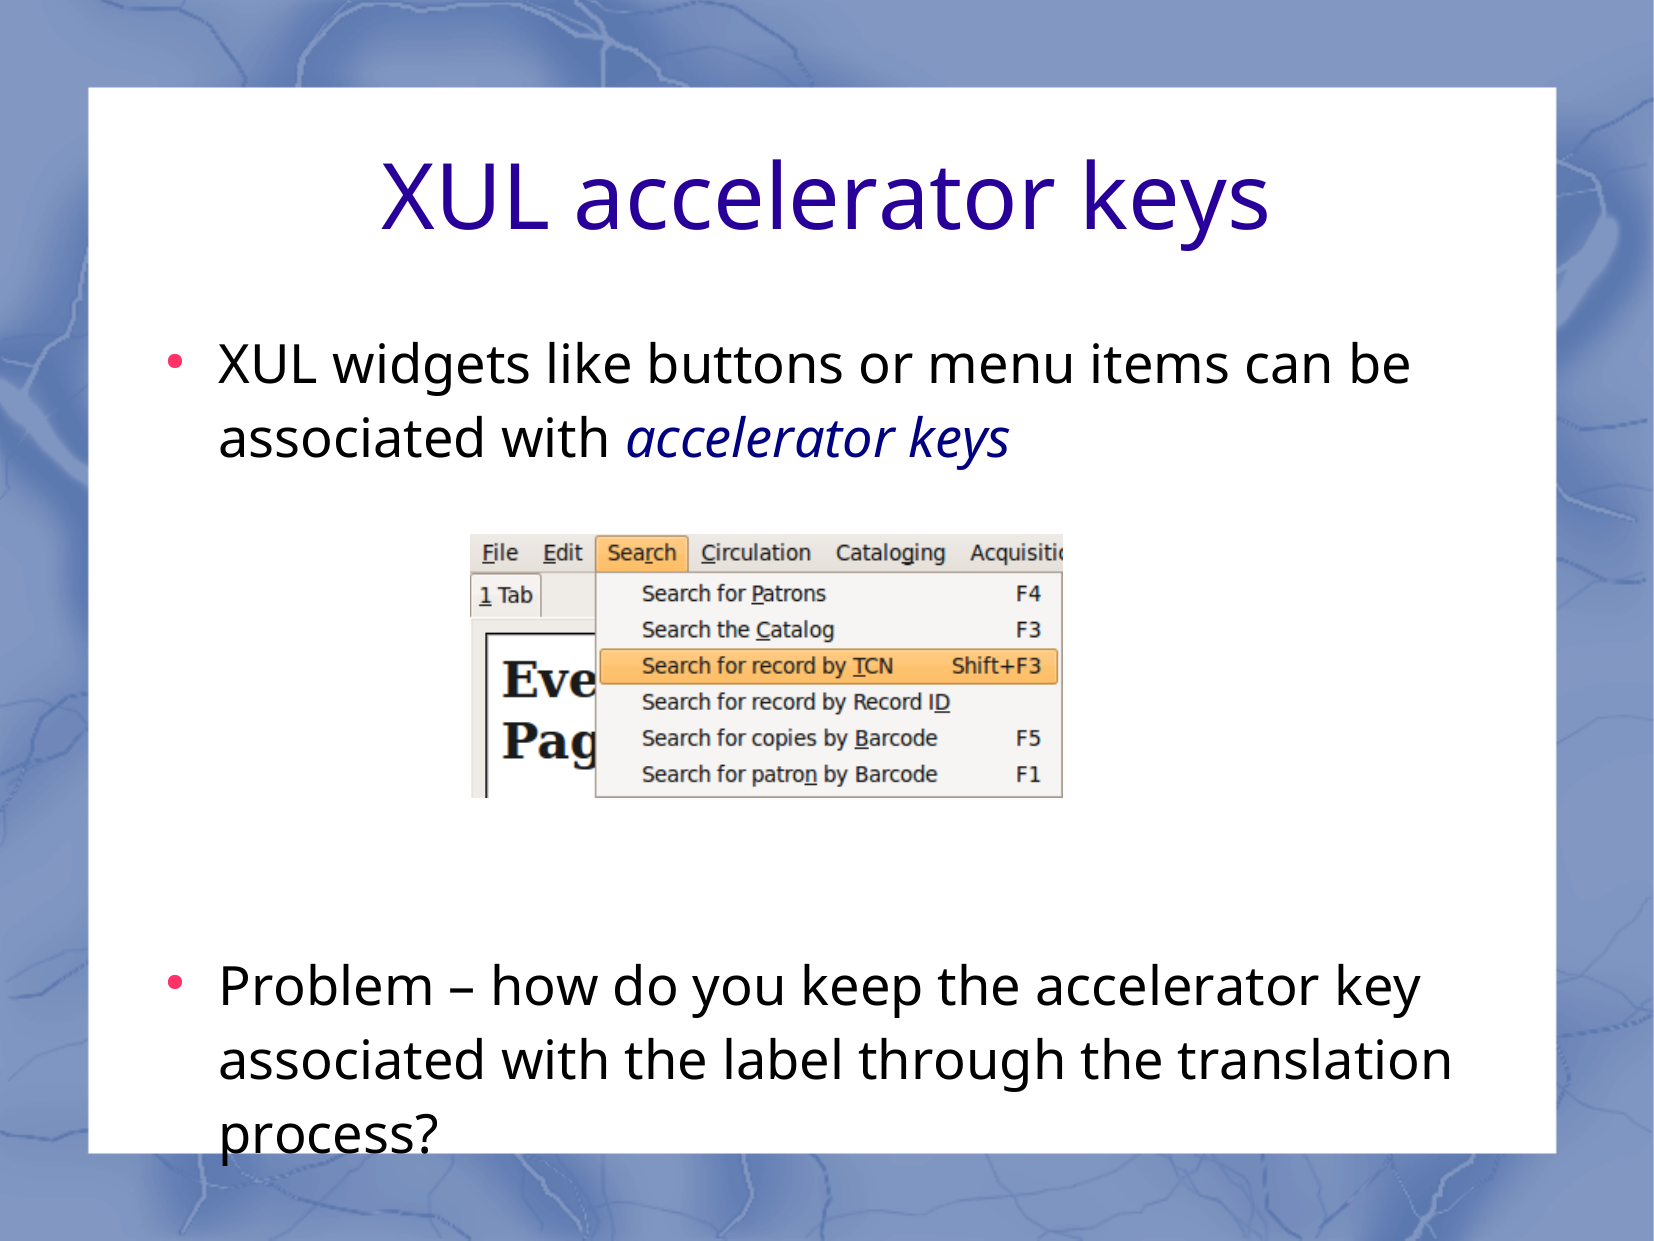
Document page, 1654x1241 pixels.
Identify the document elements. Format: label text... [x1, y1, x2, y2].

title XUL accelerator keys [118, 90, 1536, 298]
picture [0, 0, 1654, 1241]
list XUL widgets like buttons or menu items can be associated with accelerator keys Problem – how do you keep the accelerator key associated with the label through the translation process? [147, 325, 1506, 1145]
